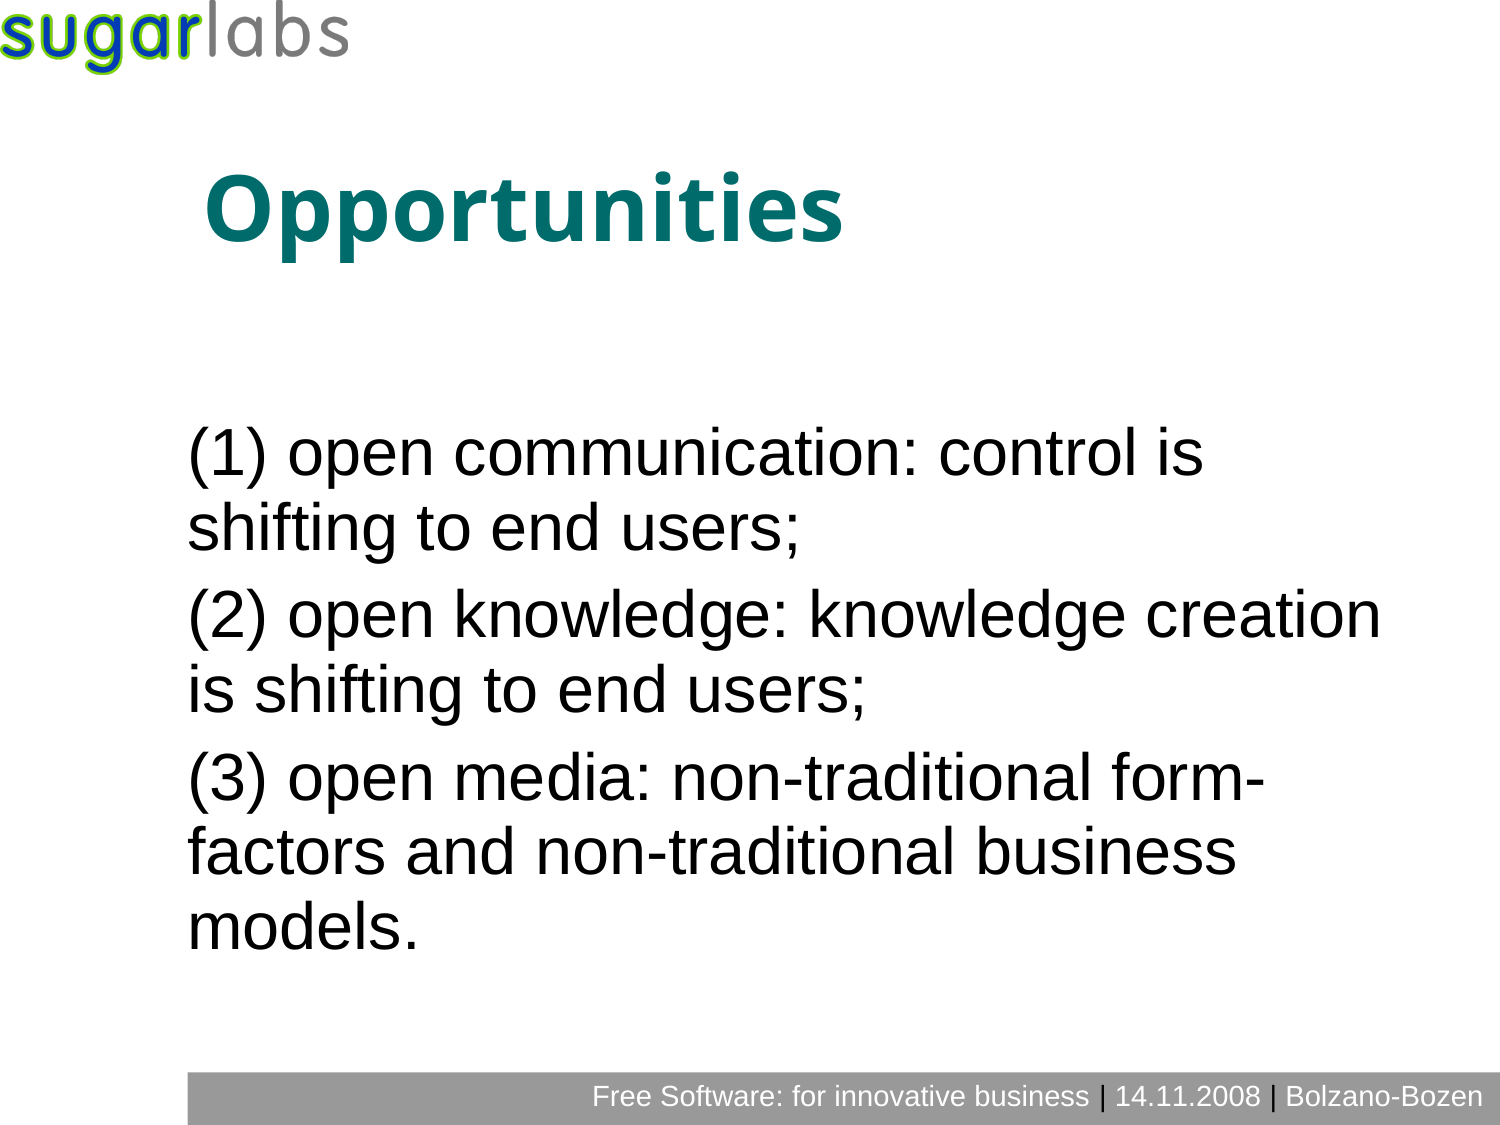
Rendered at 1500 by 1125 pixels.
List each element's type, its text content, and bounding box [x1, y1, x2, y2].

picture [0, 0, 348, 75]
subtitle (1) open communication: control is shifting to end users; (2) open knowledge: knowledge creation is shifting to end users; (3) open media: non-traditional form-factors and non-traditional business models. [187, 337, 1425, 1042]
title Opportunities [187, 67, 1500, 346]
